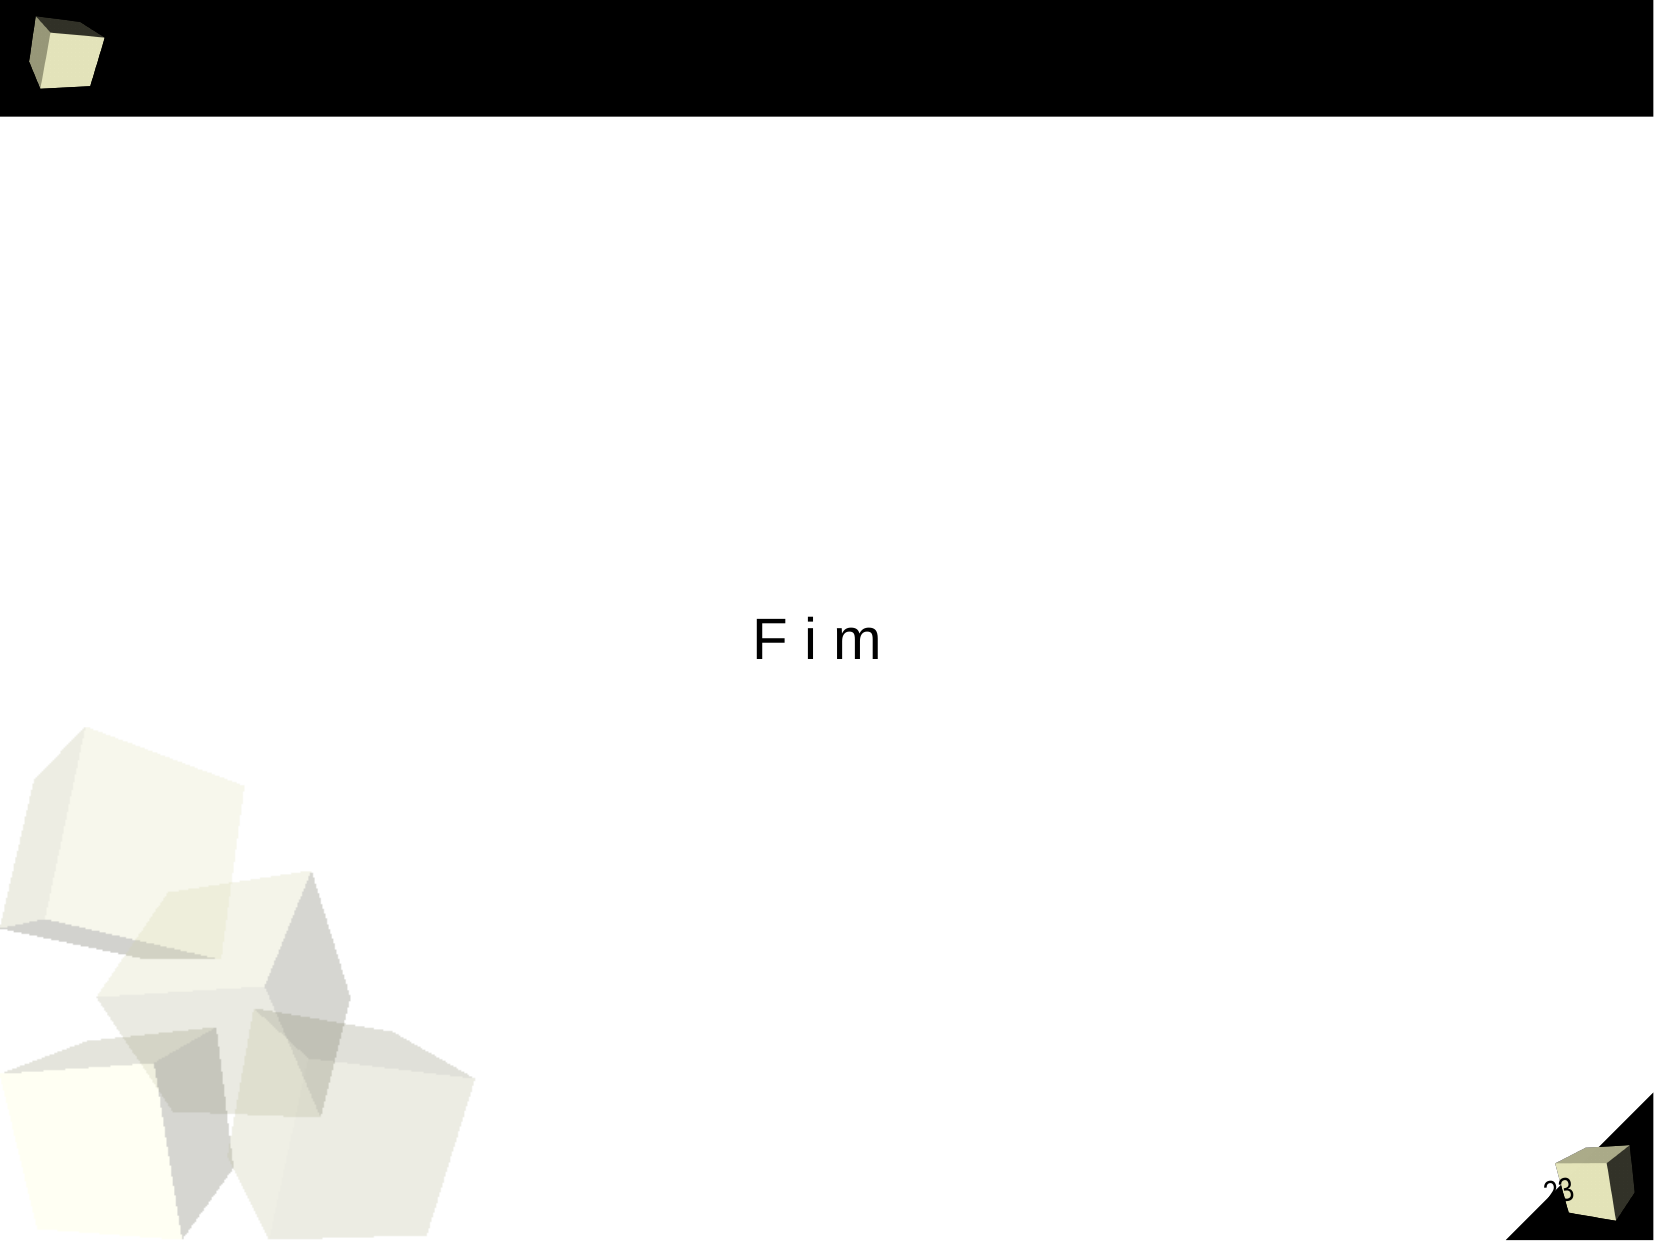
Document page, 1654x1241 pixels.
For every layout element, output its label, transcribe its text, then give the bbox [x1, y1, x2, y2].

text_box F i m [738, 599, 898, 680]
picture [0, 726, 477, 1241]
